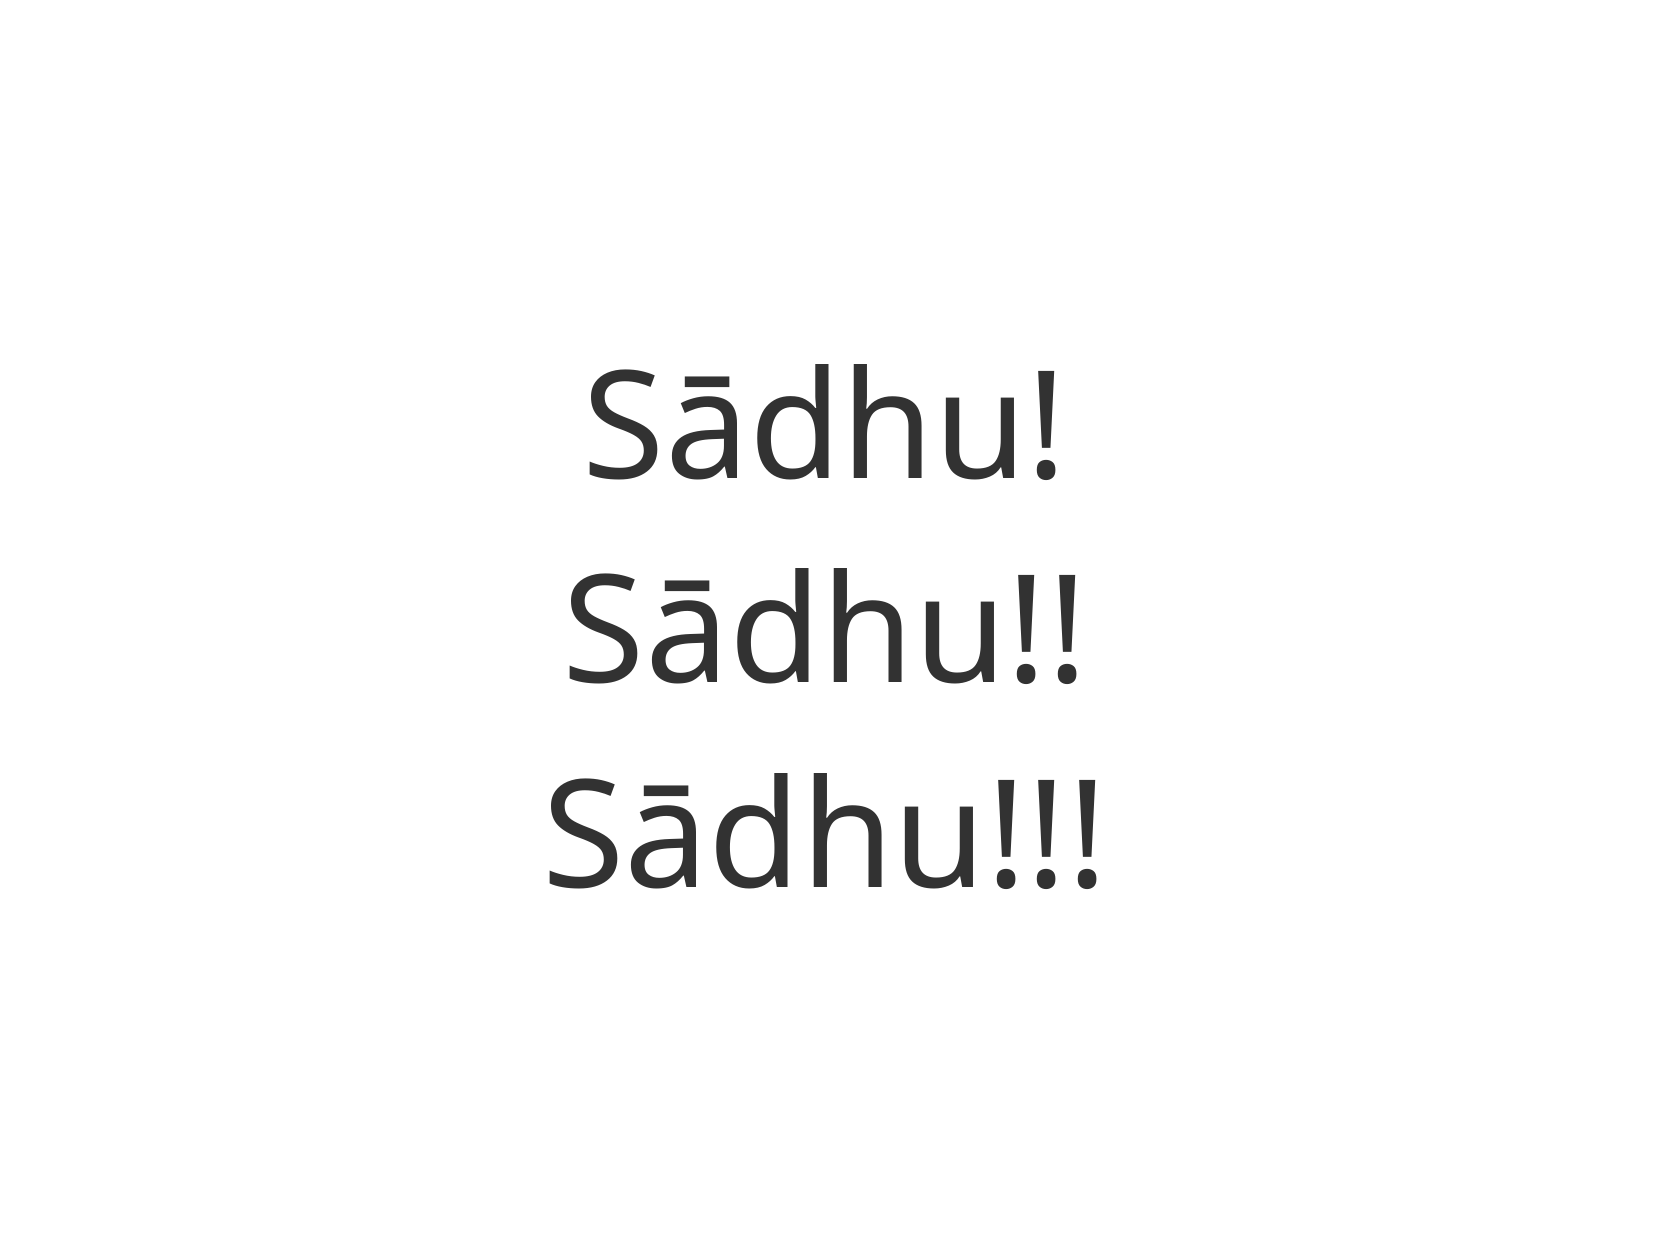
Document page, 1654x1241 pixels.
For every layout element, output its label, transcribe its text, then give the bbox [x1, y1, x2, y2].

subtitle Sādhu! Sādhu!! Sādhu!!! [38, 1, 1611, 1241]
